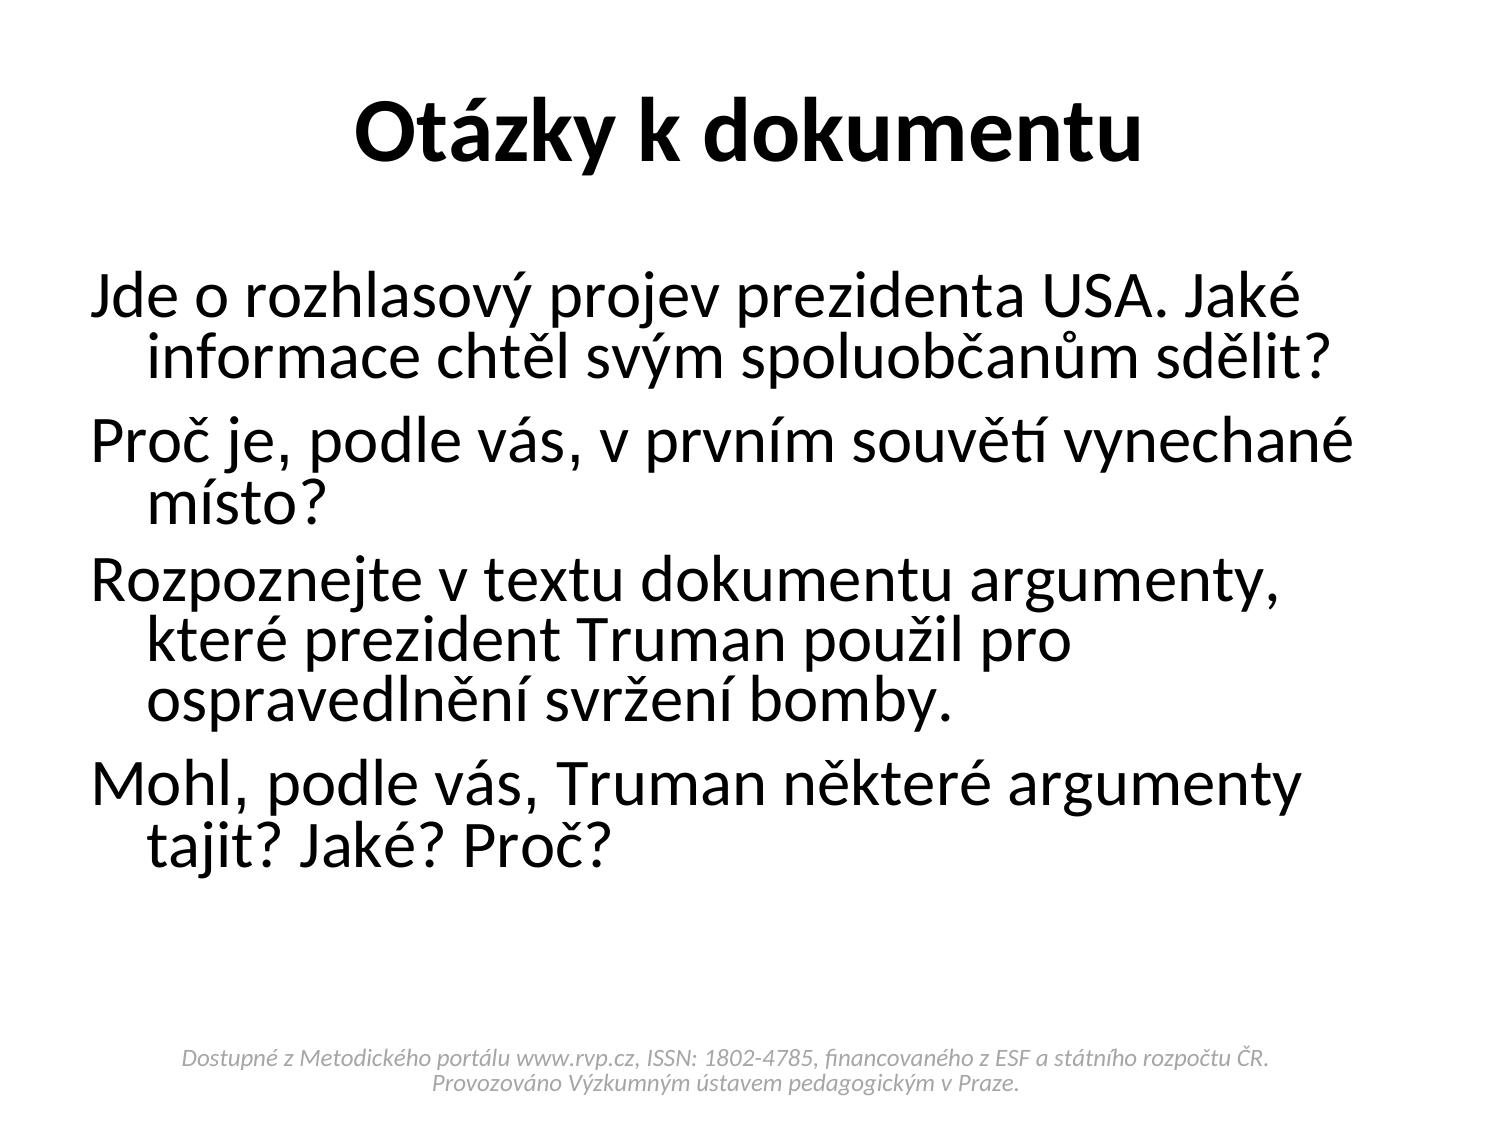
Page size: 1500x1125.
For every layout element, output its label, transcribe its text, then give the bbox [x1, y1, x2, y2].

list Jde o rozhlasový projev prezidenta USA. Jaké informace chtěl svým spoluobčanům sdělit? Proč je, podle vás, v prvním souvětí vynechané místo? Rozpoznejte v textu dokumentu argumenty, které prezident Truman použil pro ospravedlnění svržení bomby. Mohl, podle vás, Truman některé argumenty tajit? Jaké? Proč? [75, 262, 1426, 1006]
text_box Dostupné z Metodického portálu www.rvp.cz, ISSN: 1802-4785, financovaného z ESF a státního rozpočtu ČR. Provozováno Výzkumným ústavem pedagogickým v Praze. [105, 1042, 1348, 1103]
title Otázky k dokumentu [75, 45, 1426, 233]
